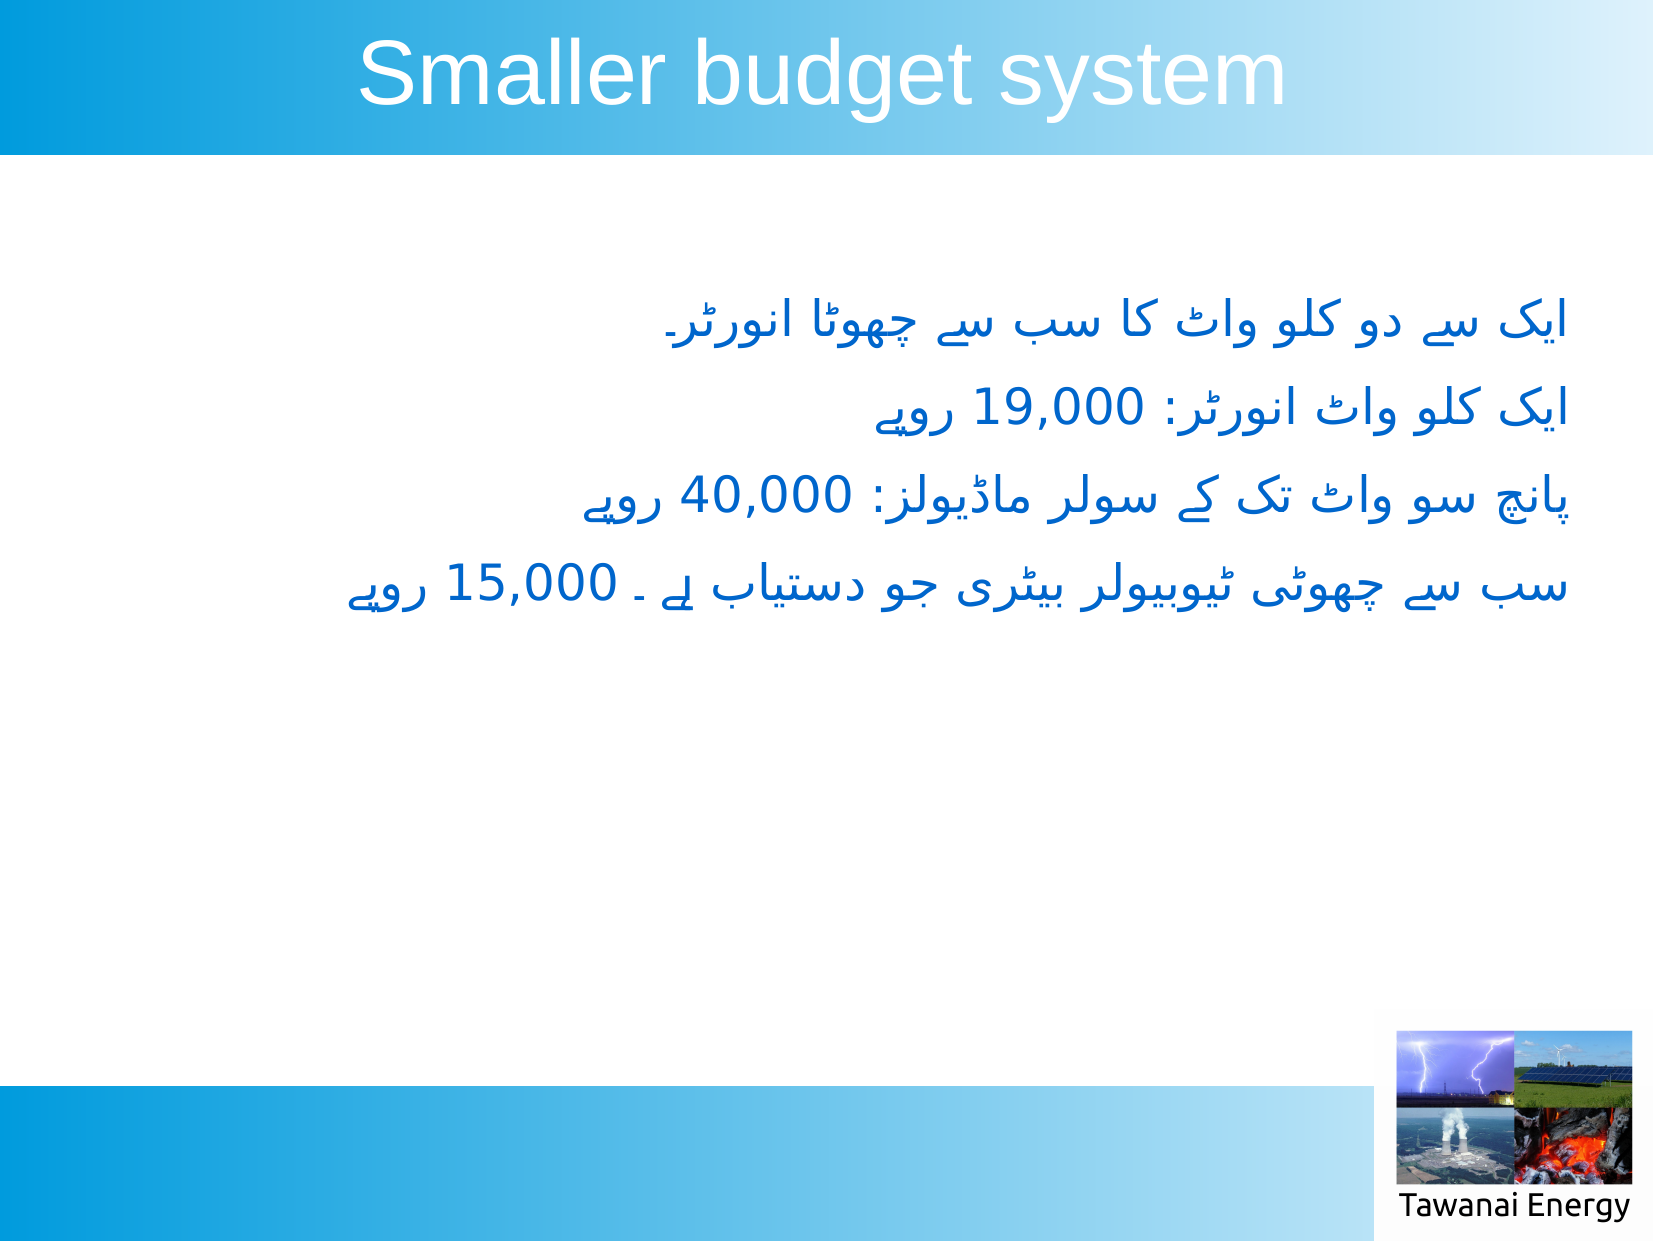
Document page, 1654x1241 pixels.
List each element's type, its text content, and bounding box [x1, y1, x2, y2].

title Smaller budget system [79, 20, 1568, 126]
picture [1374, 1009, 1654, 1241]
list ایک سے دو کلو واٹ کا سب سے چھوٹا انورٹر۔ ایک کلو واٹ انورٹر: 19,000 روپے پانچ سو واٹ تک کے سولر ماڈیولز: 40,000 روپے سب سے چھوٹی ٹیوبیولر بیٹری جو دستیاب ہے ۔ 15,000 روپے [82, 290, 1571, 1010]
